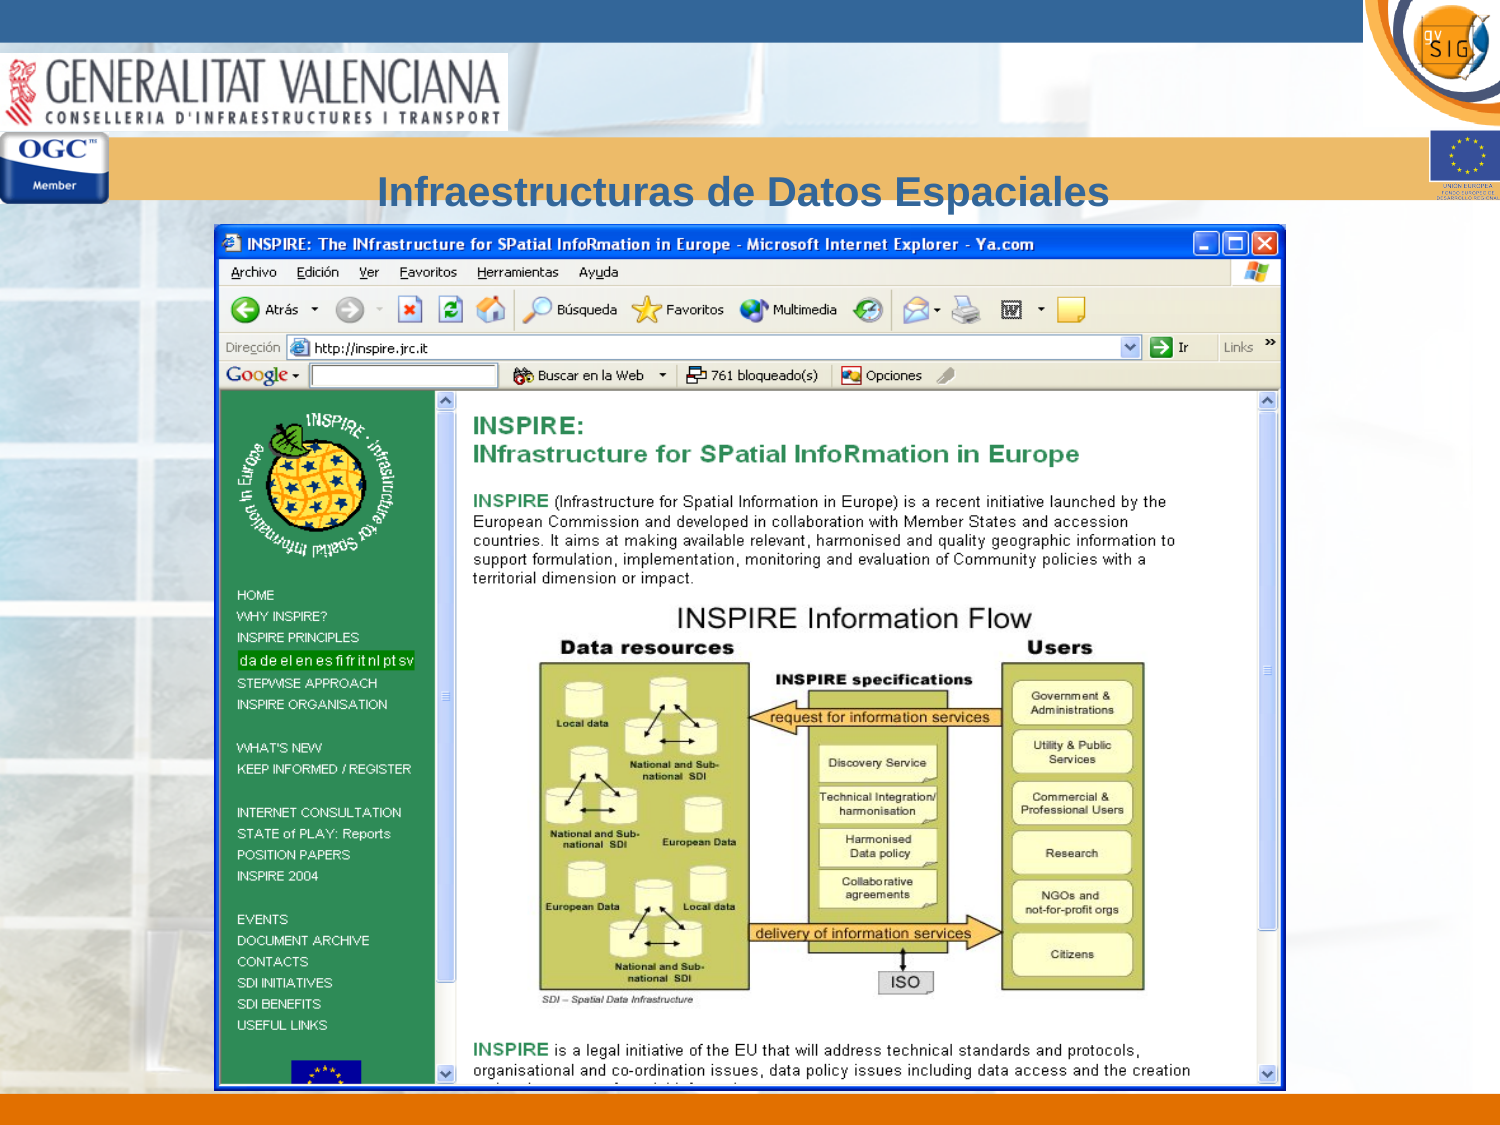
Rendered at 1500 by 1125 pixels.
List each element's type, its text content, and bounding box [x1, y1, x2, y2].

picture [0, 53, 508, 131]
picture [0, 132, 109, 137]
picture [214, 224, 1286, 1091]
picture [1363, 0, 1500, 127]
text_box Infraestructuras de Datos Espaciales [0, 137, 1488, 203]
picture [1429, 129, 1500, 200]
